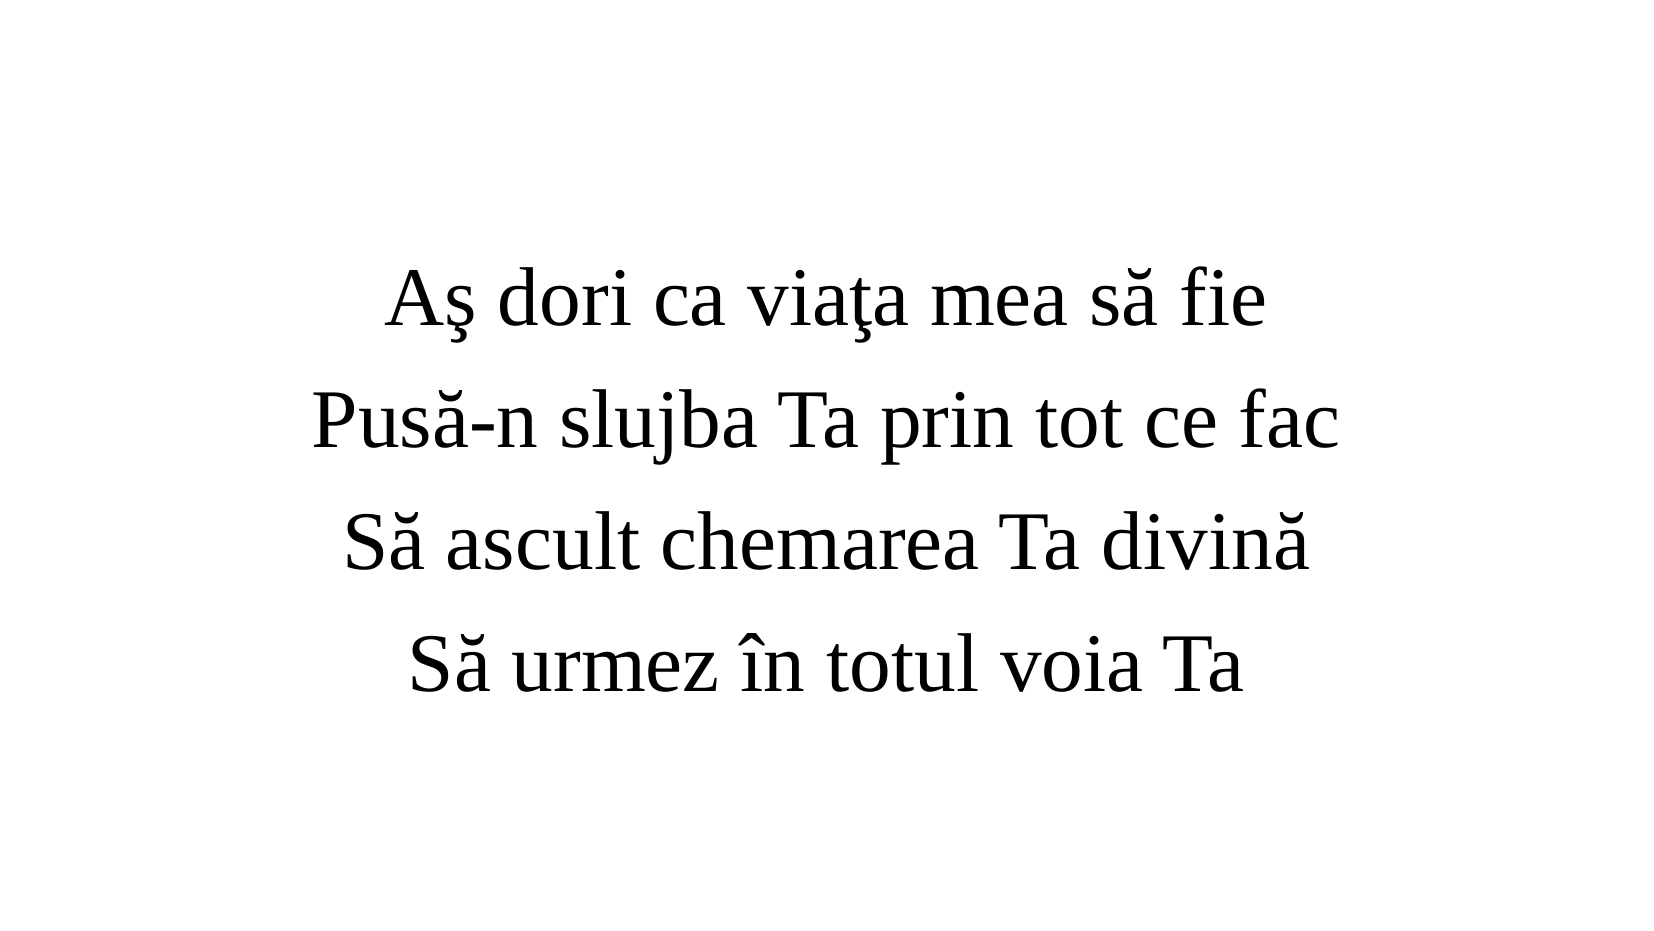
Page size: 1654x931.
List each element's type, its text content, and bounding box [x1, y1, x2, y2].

subtitle Aş dori ca viaţa mea să fie Pusă-n slujba Ta prin tot ce fac Să ascult chemarea Ta divină Să urmez în totul voia Ta [118, 238, 1536, 712]
